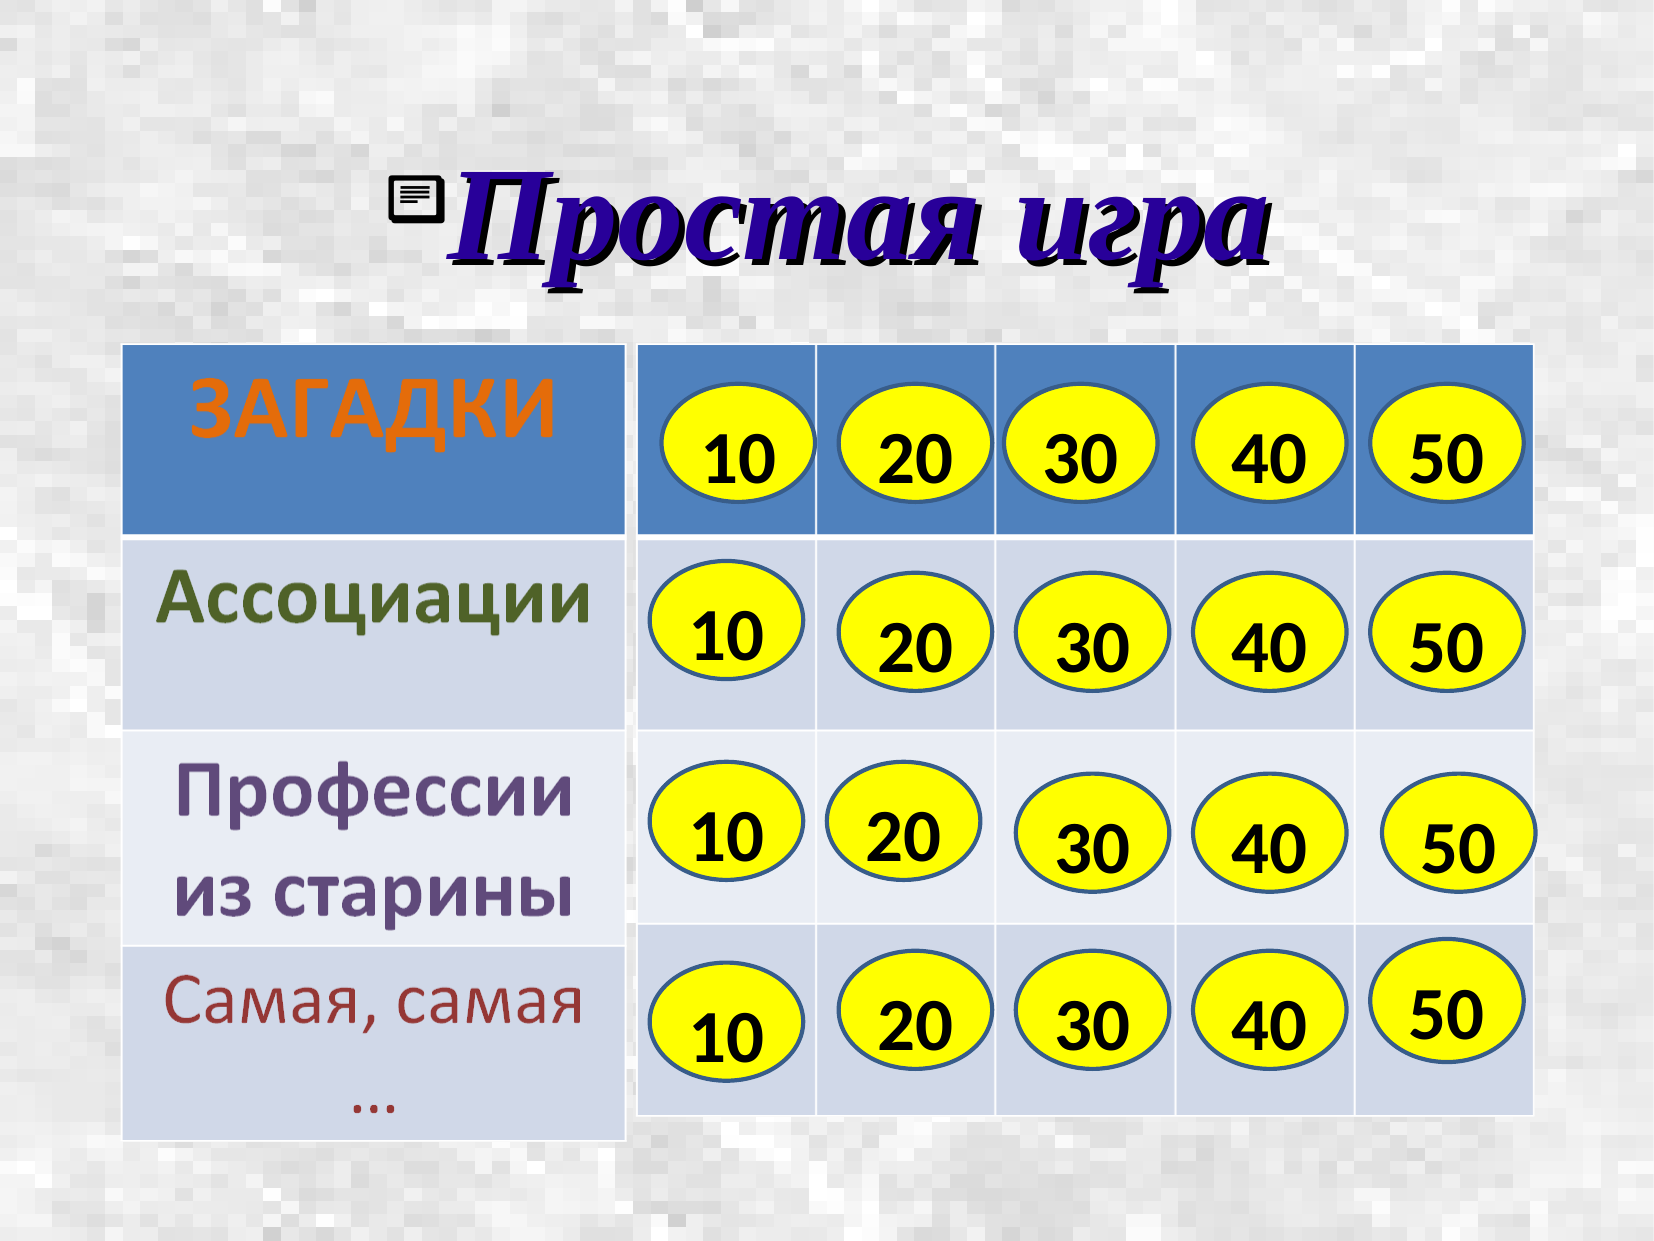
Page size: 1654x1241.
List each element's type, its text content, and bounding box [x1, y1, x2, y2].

title Простая игра [121, 125, 1534, 287]
text_box 10 [649, 962, 804, 1081]
text_box 30 [1015, 773, 1170, 892]
text_box 40 [1193, 773, 1347, 892]
text_box 30 [1015, 572, 1170, 691]
text_box 20 [838, 950, 993, 1069]
text_box 40 [1193, 950, 1347, 1069]
text_box 50 [1370, 938, 1524, 1063]
text_box 10 [661, 383, 816, 502]
text_box 30 [1015, 950, 1170, 1069]
text_box 20 [826, 761, 981, 880]
text_box 40 [1193, 383, 1347, 502]
text_box 10 [649, 560, 804, 680]
picture [107, 323, 1549, 1156]
text_box 50 [1370, 572, 1524, 691]
text_box 20 [838, 572, 993, 691]
text_box 50 [1382, 773, 1536, 892]
text_box 40 [1193, 572, 1347, 691]
text_box 20 [838, 383, 993, 502]
text_box 10 [649, 761, 804, 880]
text_box 30 [1003, 383, 1158, 502]
text_box 50 [1370, 383, 1524, 502]
